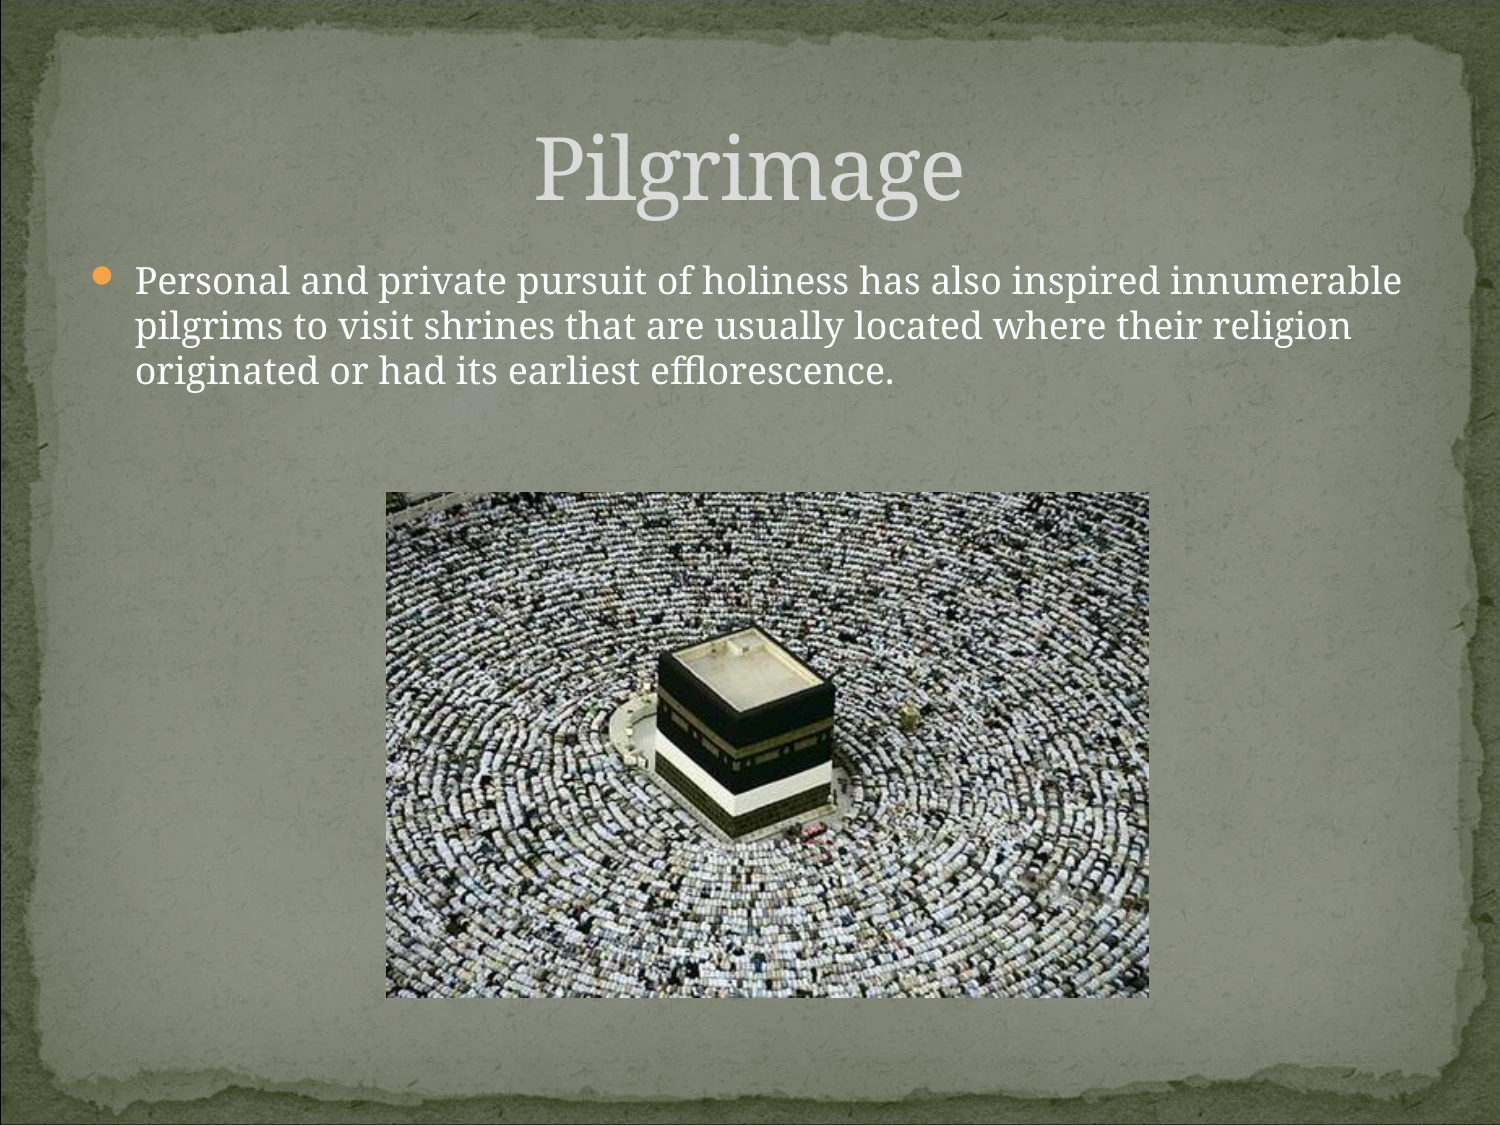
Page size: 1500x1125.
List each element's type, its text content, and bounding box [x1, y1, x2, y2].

list Personal and private pursuit of holiness has also inspired innumerable pilgrims to visit shrines that are usually located where their religion originated or had its earliest efflorescence. [75, 249, 1425, 1000]
picture [0, 0, 1500, 1125]
title Pilgrimage [75, 24, 1425, 225]
